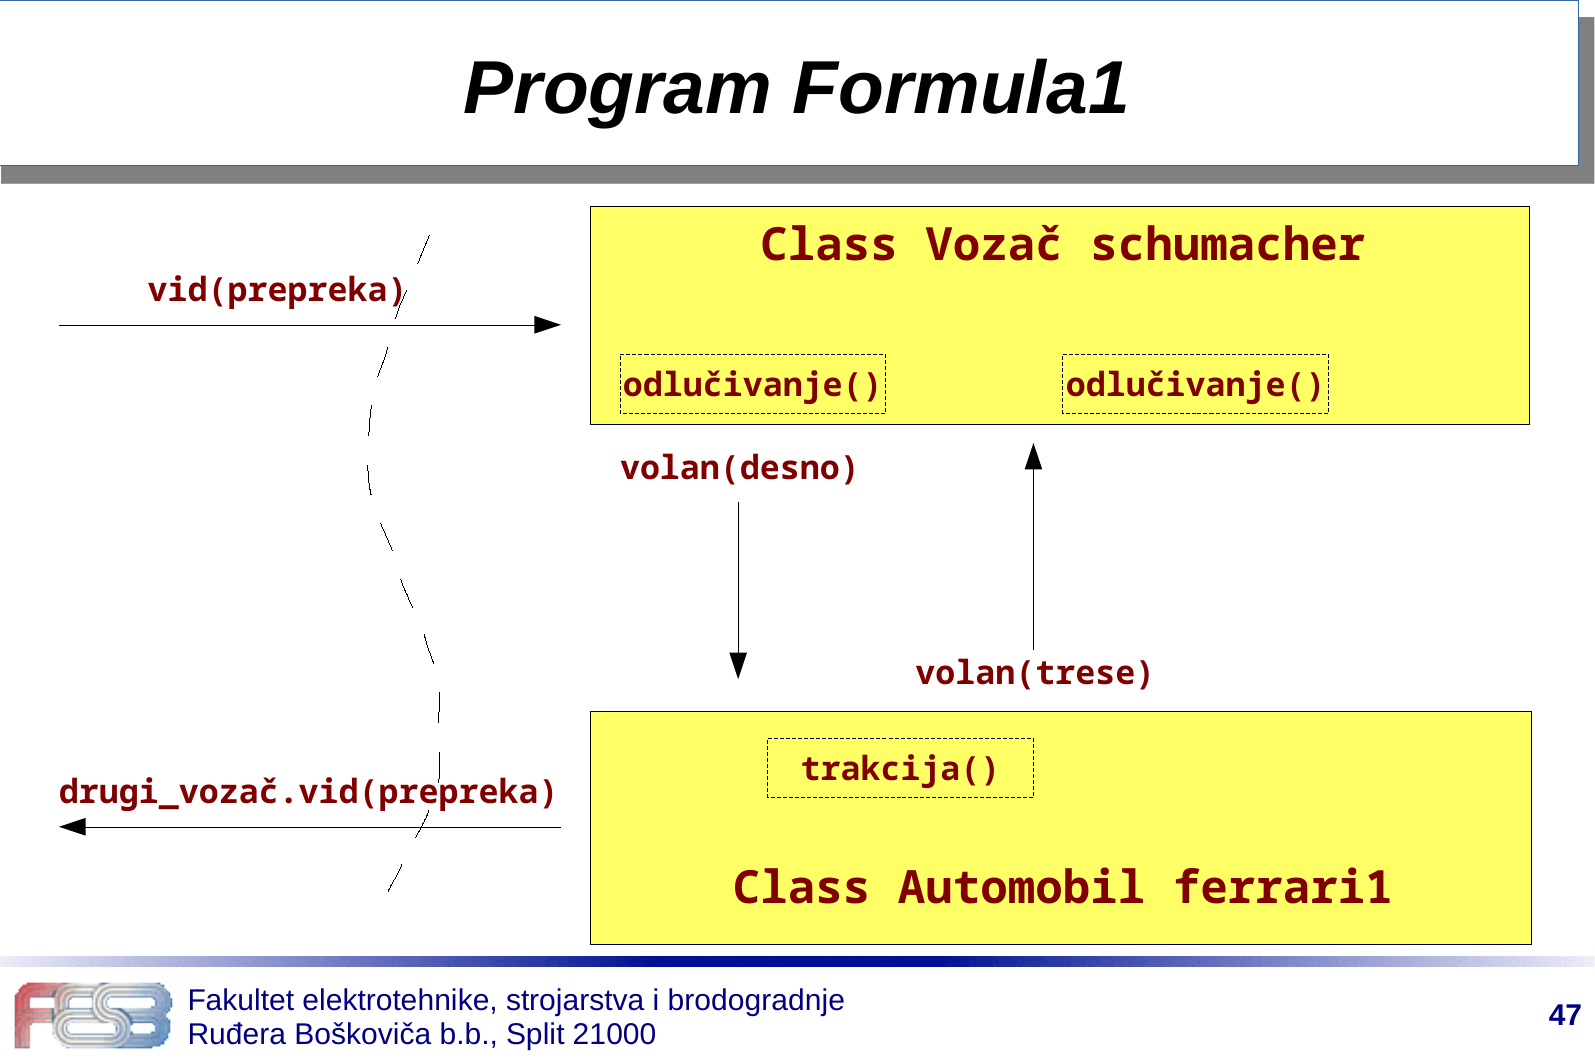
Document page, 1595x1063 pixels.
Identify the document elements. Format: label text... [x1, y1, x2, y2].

text_box [590, 206, 1530, 425]
text_box volan(desno) [620, 444, 886, 532]
text_box odlučivanje() [1062, 354, 1329, 414]
text_box [590, 711, 1532, 945]
text_box Class Vozač schumacher [620, 213, 1506, 273]
picture [9, 975, 177, 1059]
text_box volan(trese) [915, 649, 1182, 737]
text_box drugi_vozač.vid(prepreka) [59, 767, 562, 812]
title Program Formula1 [0, 0, 1595, 175]
text_box Class Automobil ferrari1 [620, 856, 1506, 916]
text_box vid(prepreka) [147, 265, 562, 310]
picture [0, 956, 1595, 967]
text_box trakcija() [767, 738, 1034, 798]
text_box odlučivanje() [620, 354, 886, 414]
